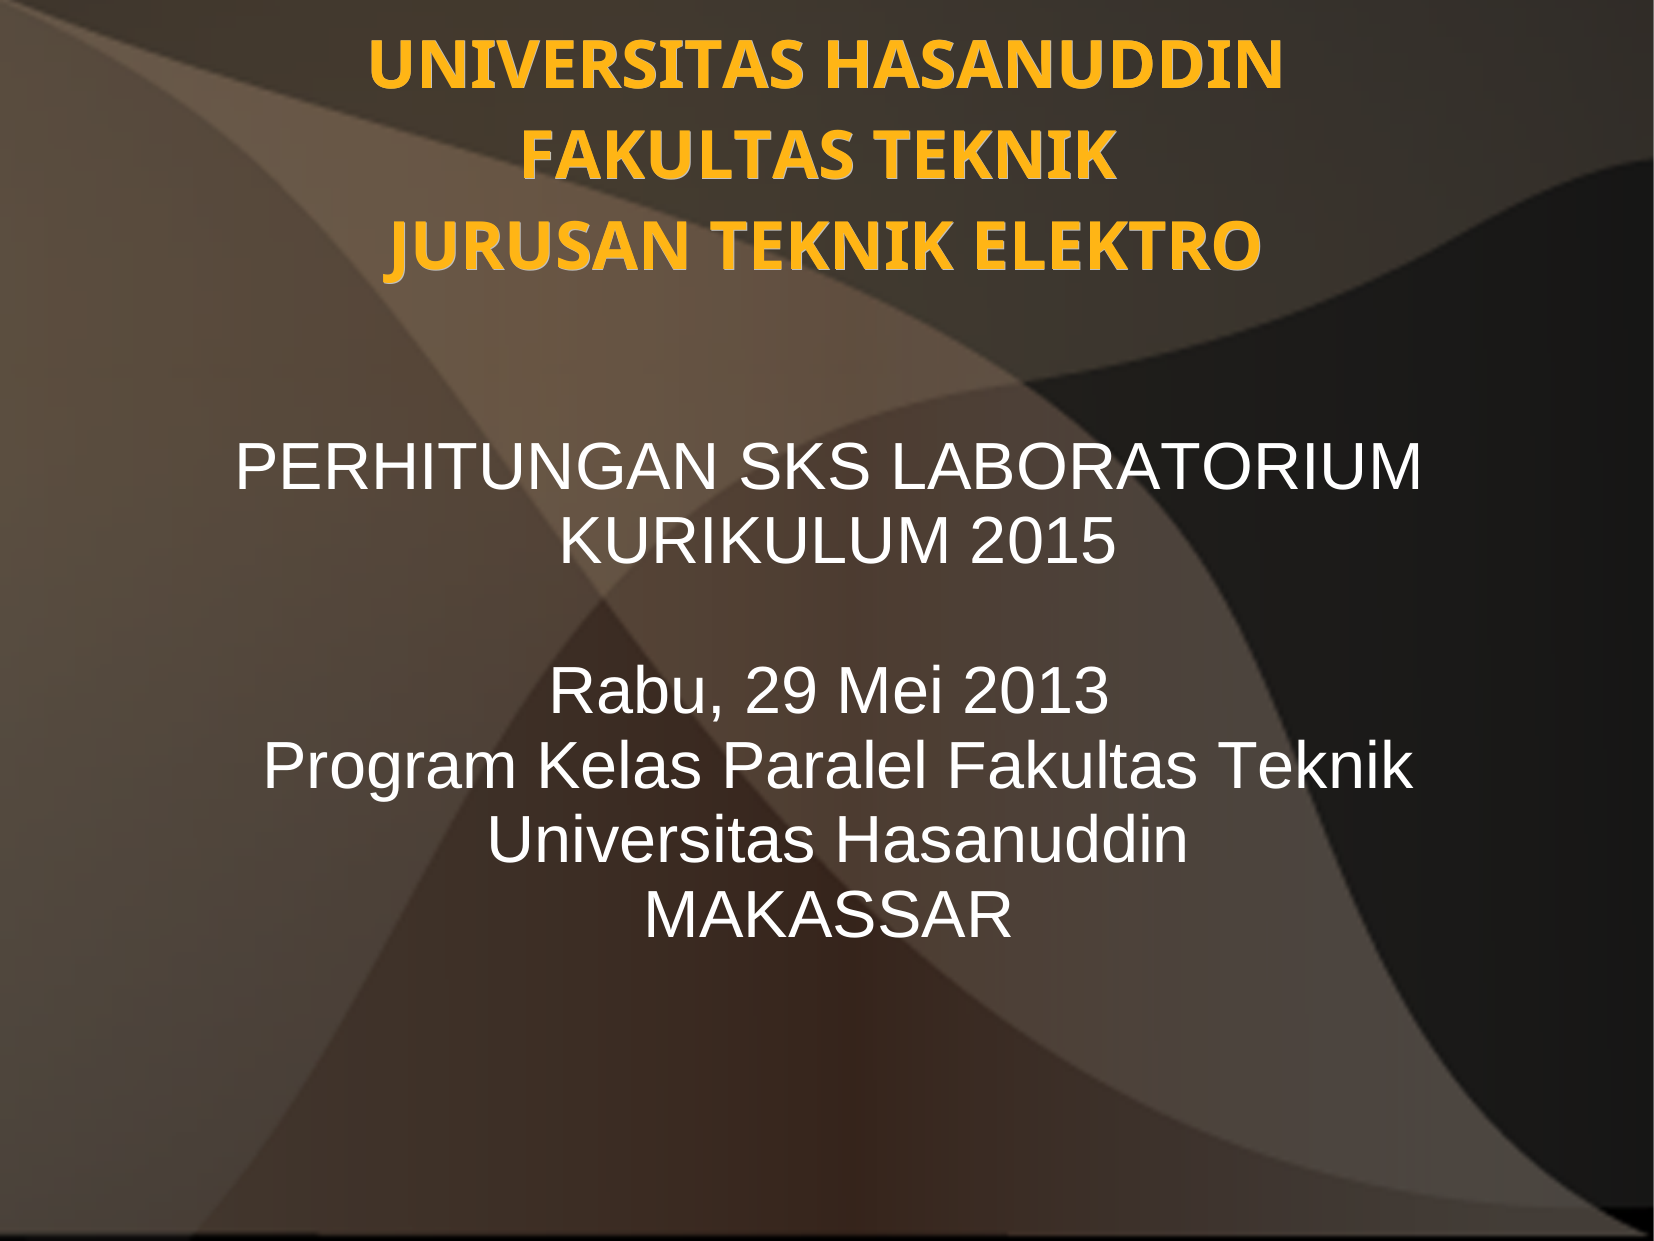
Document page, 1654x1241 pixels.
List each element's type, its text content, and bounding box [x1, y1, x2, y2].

picture [0, 0, 1654, 1241]
text_box PERHITUNGAN SKS LABORATORIUM KURIKULUM 2015 Rabu, 29 Mei 2013 Program Kelas Paralel Fakultas Teknik Universitas Hasanuddin MAKASSAR [94, 330, 1583, 1050]
title UNIVERSITAS HASANUDDIN FAKULTAS TEKNIK JURUSAN TEKNIK ELEKTRO [82, 40, 1571, 266]
